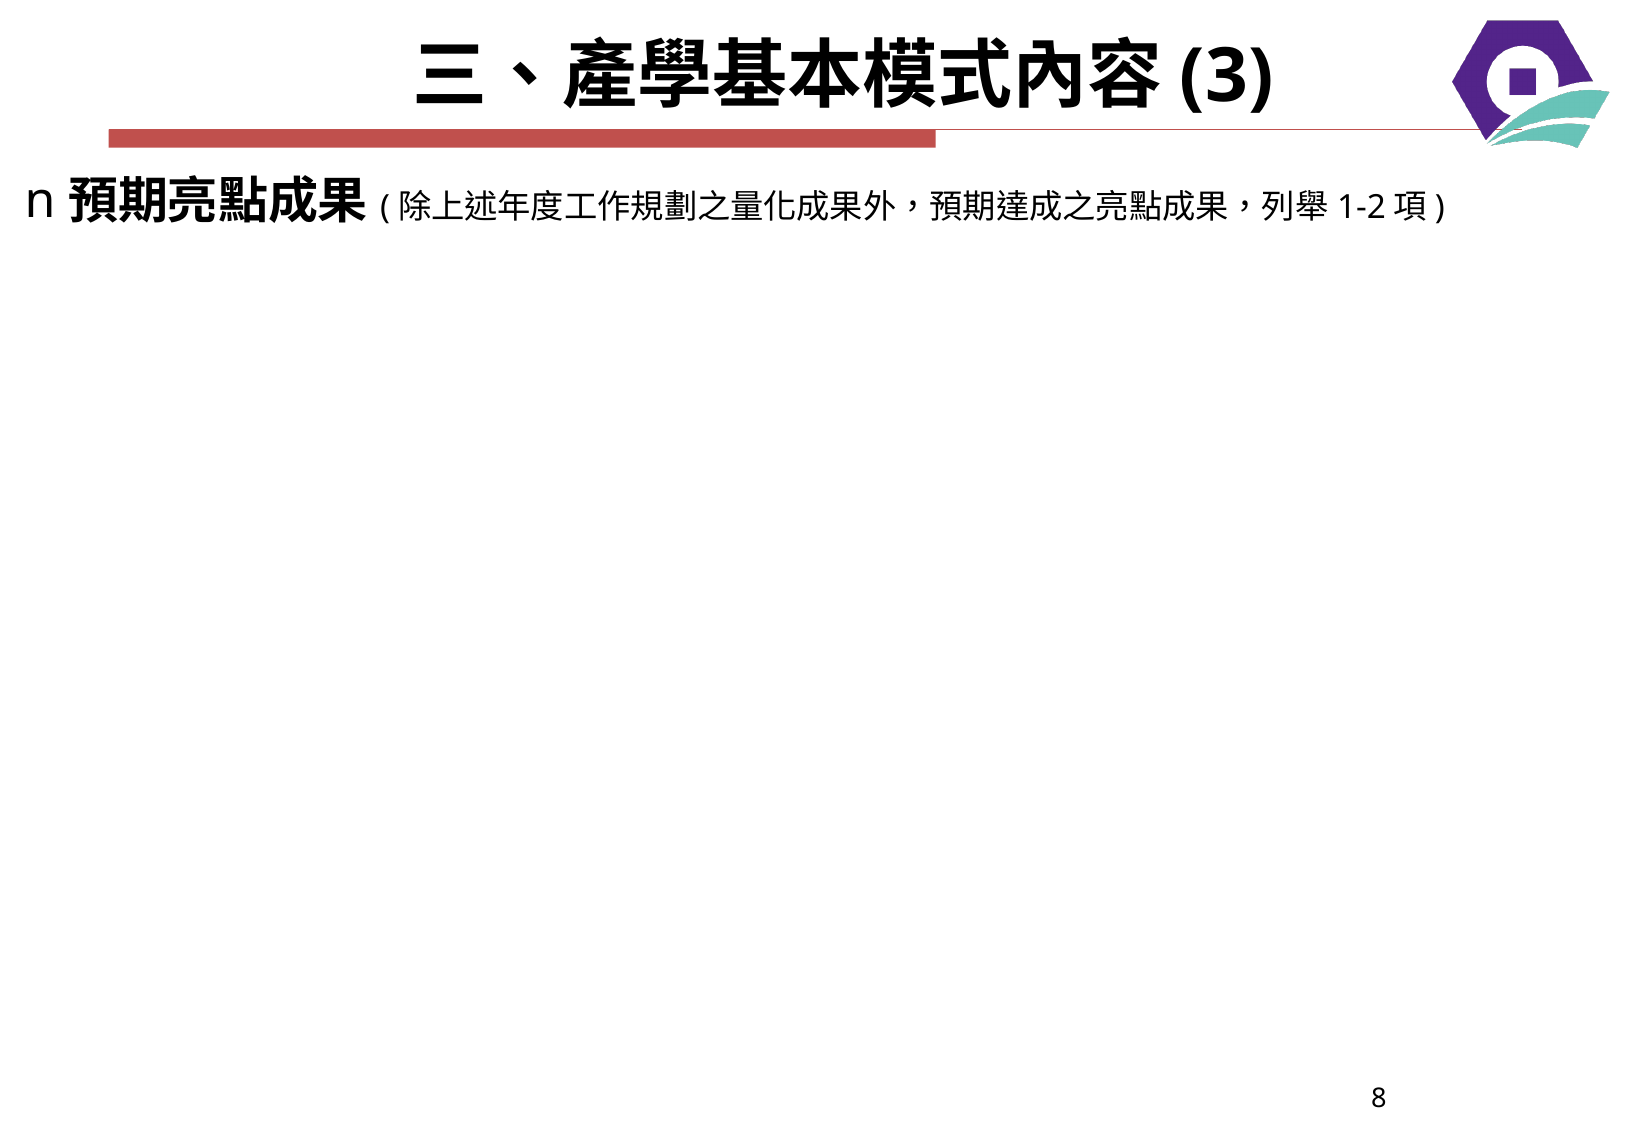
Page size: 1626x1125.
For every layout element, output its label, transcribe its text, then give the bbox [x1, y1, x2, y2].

text_box 三、產學基本模式內容(3) [0, 18, 1625, 125]
text_box 預期亮點成果(除上述年度工作規劃之量化成果外，預期達成之亮點成果，列舉1-2項) [10, 161, 1625, 236]
